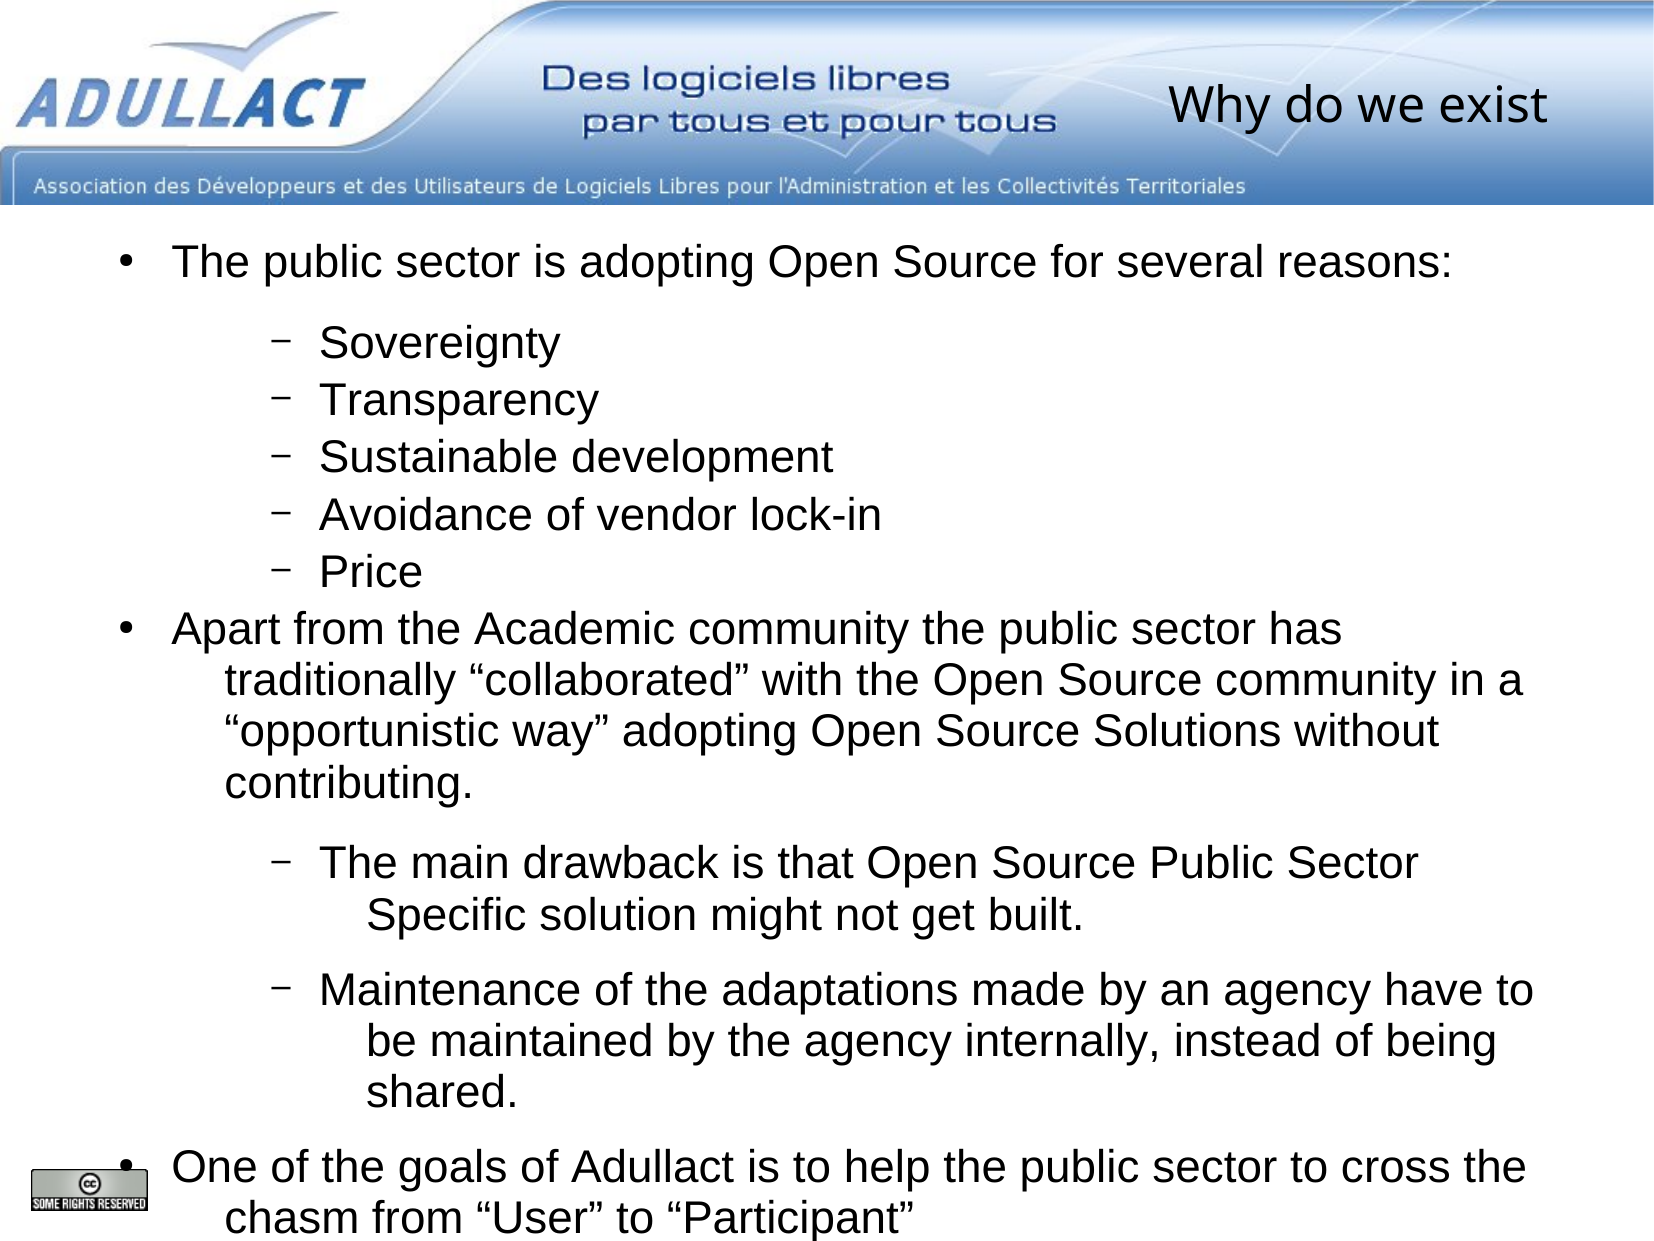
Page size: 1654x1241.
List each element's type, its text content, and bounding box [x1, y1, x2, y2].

list The public sector is adopting Open Source for several reasons: Sovereignty Transparency Sustainable development Avoidance of vendor lock-in Price Apart from the Academic community the public sector has traditionally “collaborated” with the Open Source community in a “opportunistic way” adopting Open Source Solutions without contributing. The main drawback is that Open Source Public Sector Specific solution might not get built. Maintenance of the adaptations made by an agency have to be maintained by the agency internally, instead of being shared. One of the goals of Adullact is to help the public sector to cross the chasm from “User” to “Participant” [82, 236, 1571, 1193]
title Why do we exist [1092, 36, 1625, 170]
picture [31, 1169, 148, 1211]
picture [0, 0, 1654, 205]
